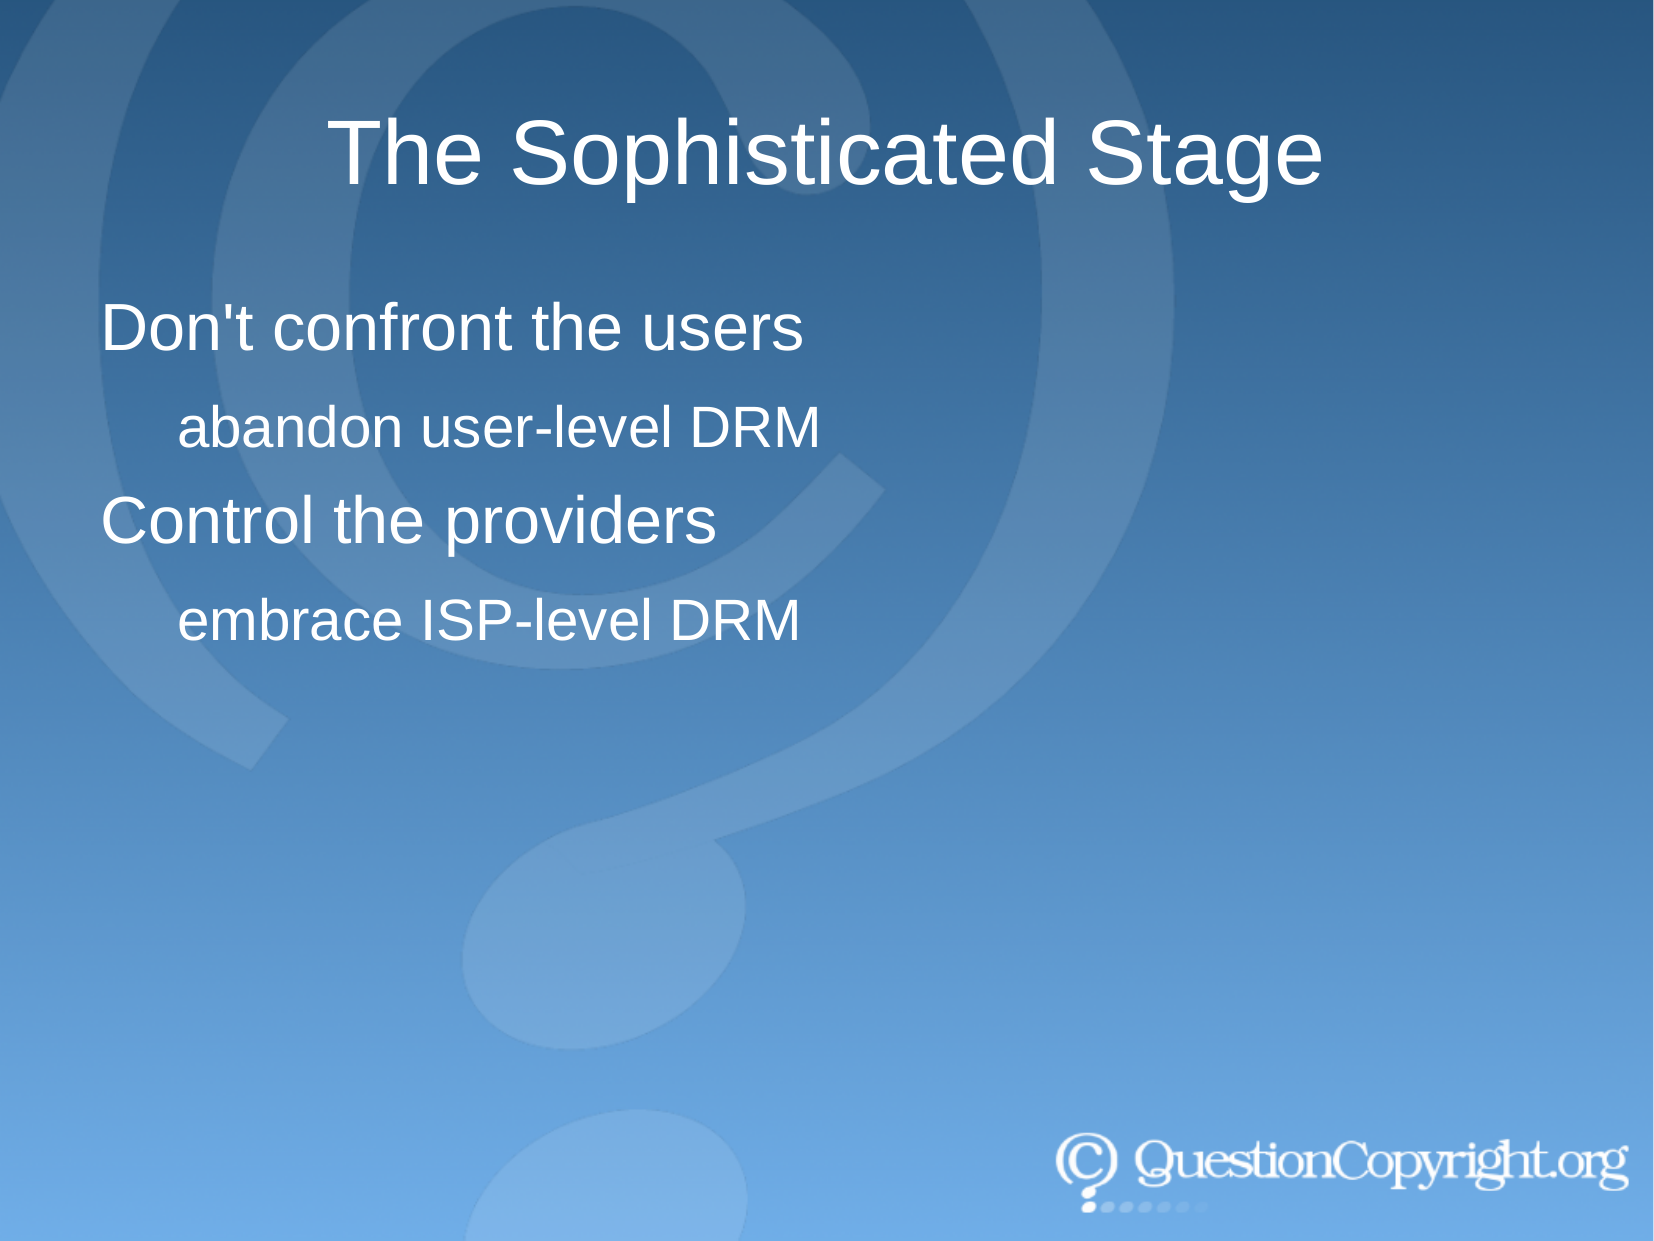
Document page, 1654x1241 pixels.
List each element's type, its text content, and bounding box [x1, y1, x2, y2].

title The Sophisticated Stage [82, 56, 1571, 250]
list Don't confront the users abandon user-level DRM Control the providers embrace ISP-level DRM [82, 290, 1571, 1094]
picture [0, 0, 1654, 1241]
